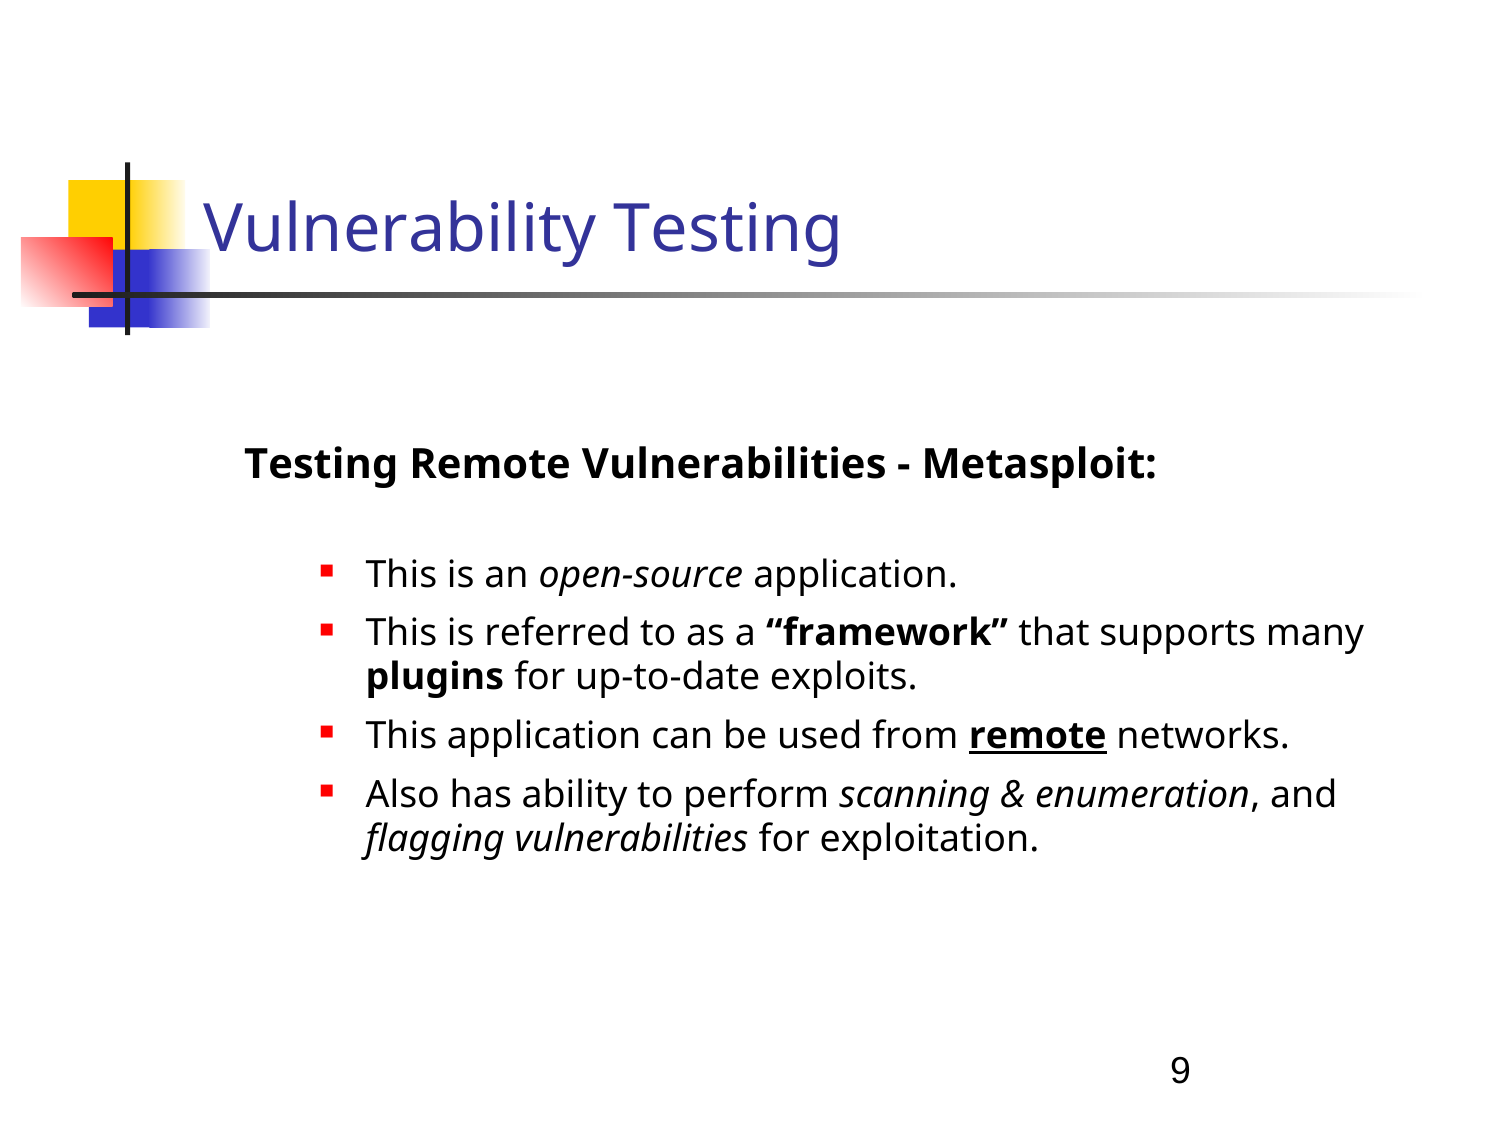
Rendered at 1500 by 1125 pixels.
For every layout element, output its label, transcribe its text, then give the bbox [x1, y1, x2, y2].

list Testing Remote Vulnerabilities - Metasploit: This is an open-source application. This is referred to as a “framework” that supports many plugins for up-to-date exploits. This application can be used from remote networks. Also has ability to perform scanning & enumeration, and flagging vulnerabilities for exploitation. [229, 365, 1434, 1034]
title Vulnerability Testing [188, 35, 1468, 276]
